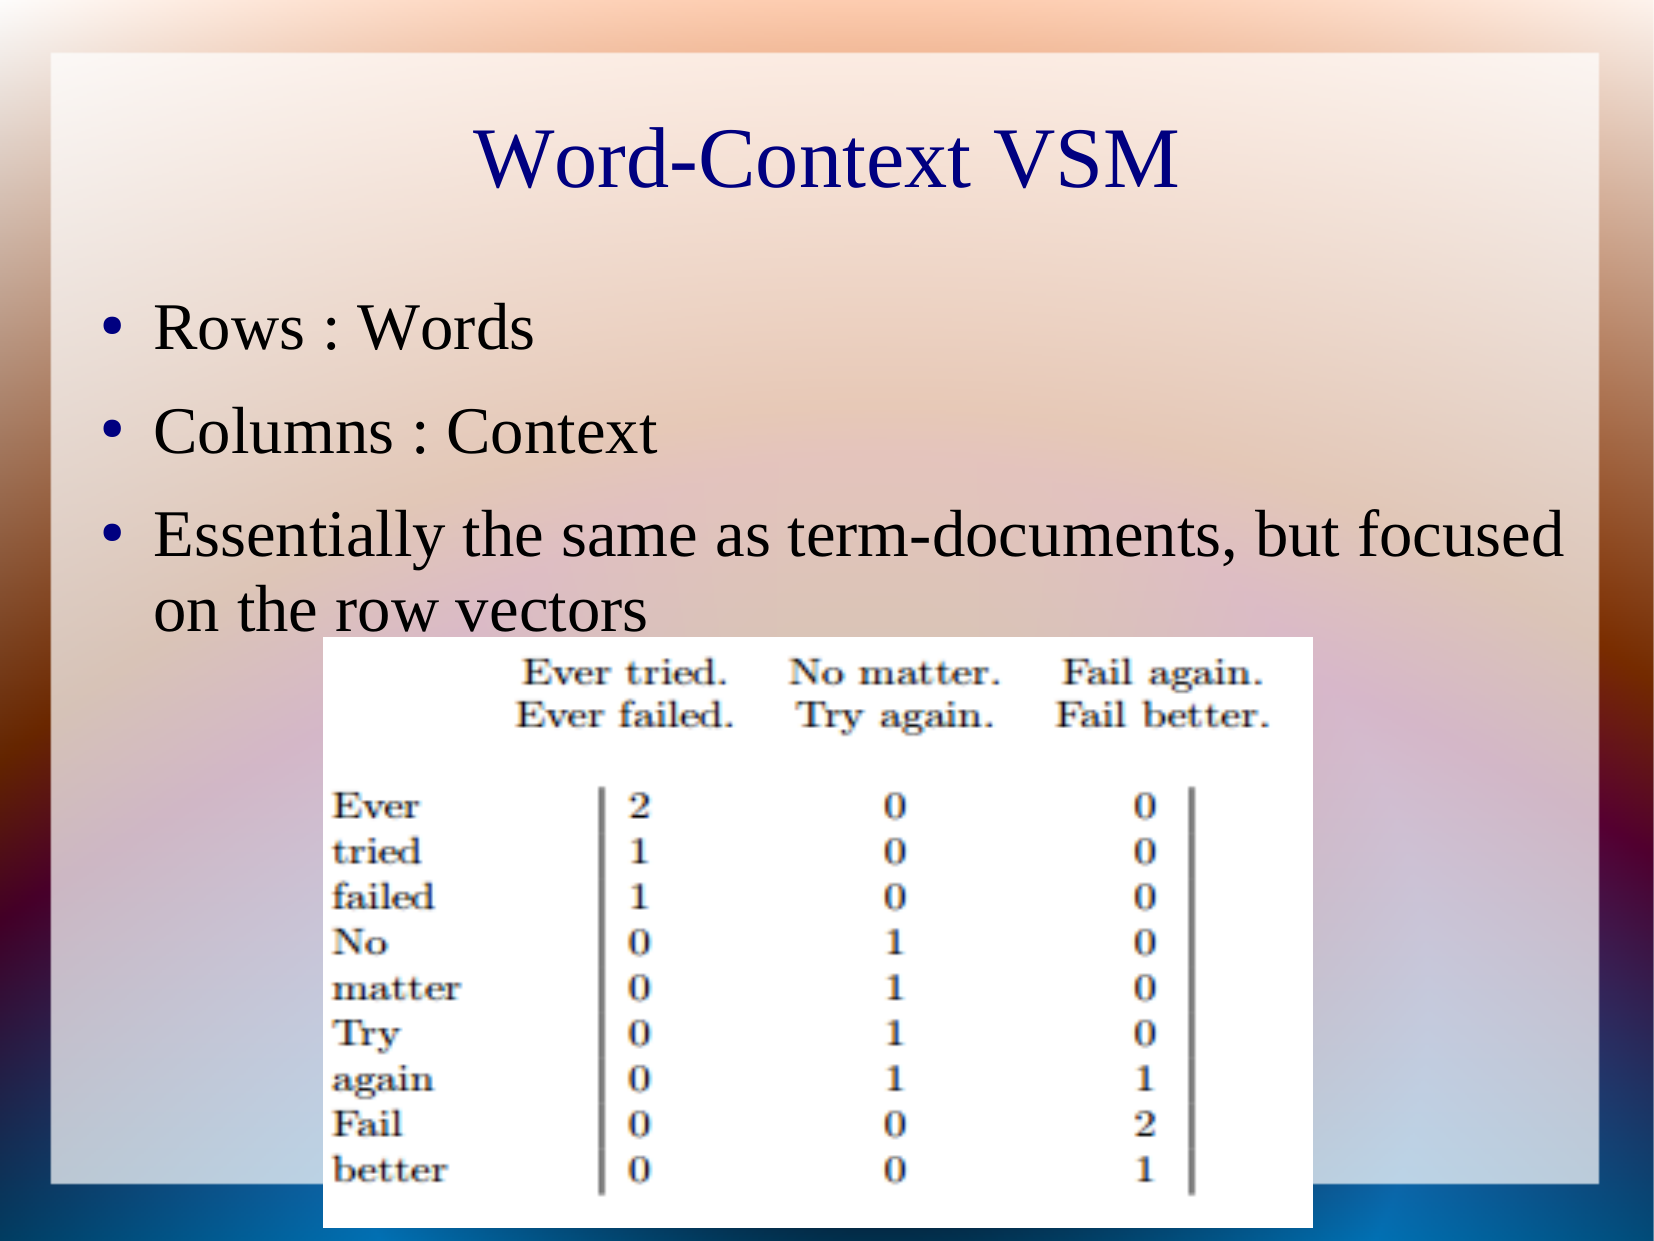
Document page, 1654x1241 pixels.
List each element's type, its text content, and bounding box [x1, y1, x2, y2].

list Rows : Words Columns : Context Essentially the same as term-documents, but focused on the row vectors [82, 290, 1571, 1034]
title Word-Context VSM [82, 55, 1571, 263]
picture [0, 0, 1654, 1241]
